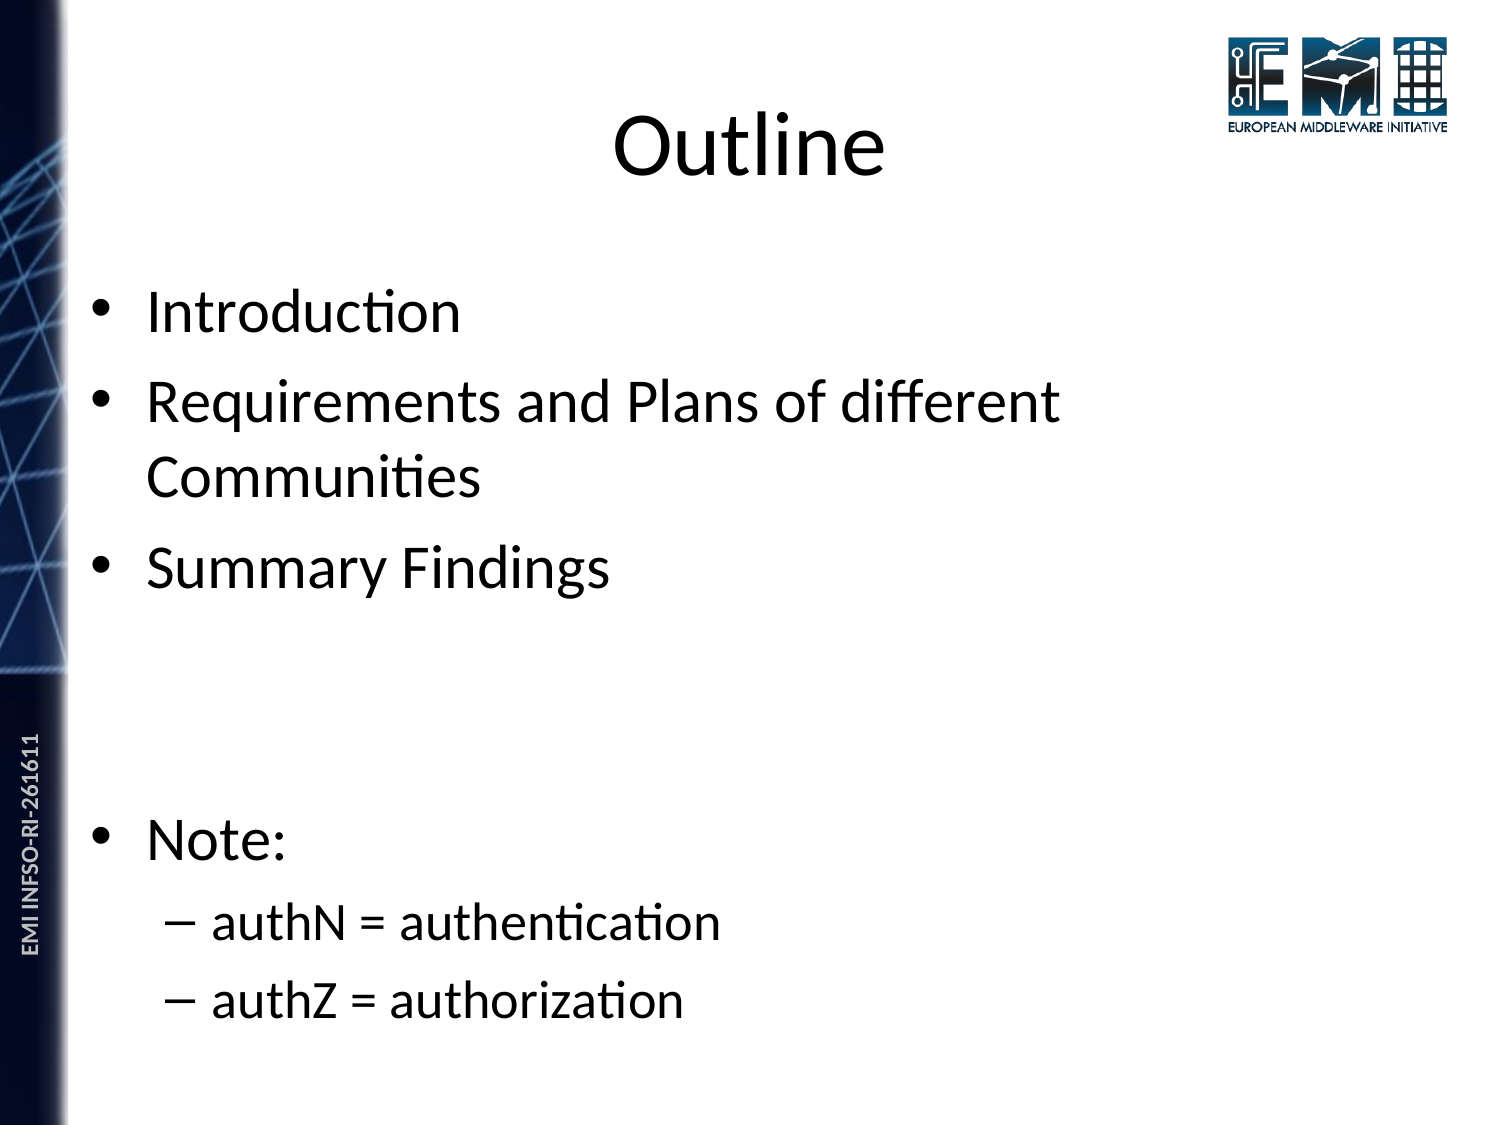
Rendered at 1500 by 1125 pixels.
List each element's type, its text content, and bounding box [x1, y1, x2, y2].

picture [0, 0, 76, 1125]
list Introduction Requirements and Plans of different Communities Summary Findings Note: authN = authentication authZ = authorization [75, 262, 1426, 1038]
picture [1179, 21, 1494, 153]
title Outline [75, 45, 1426, 233]
